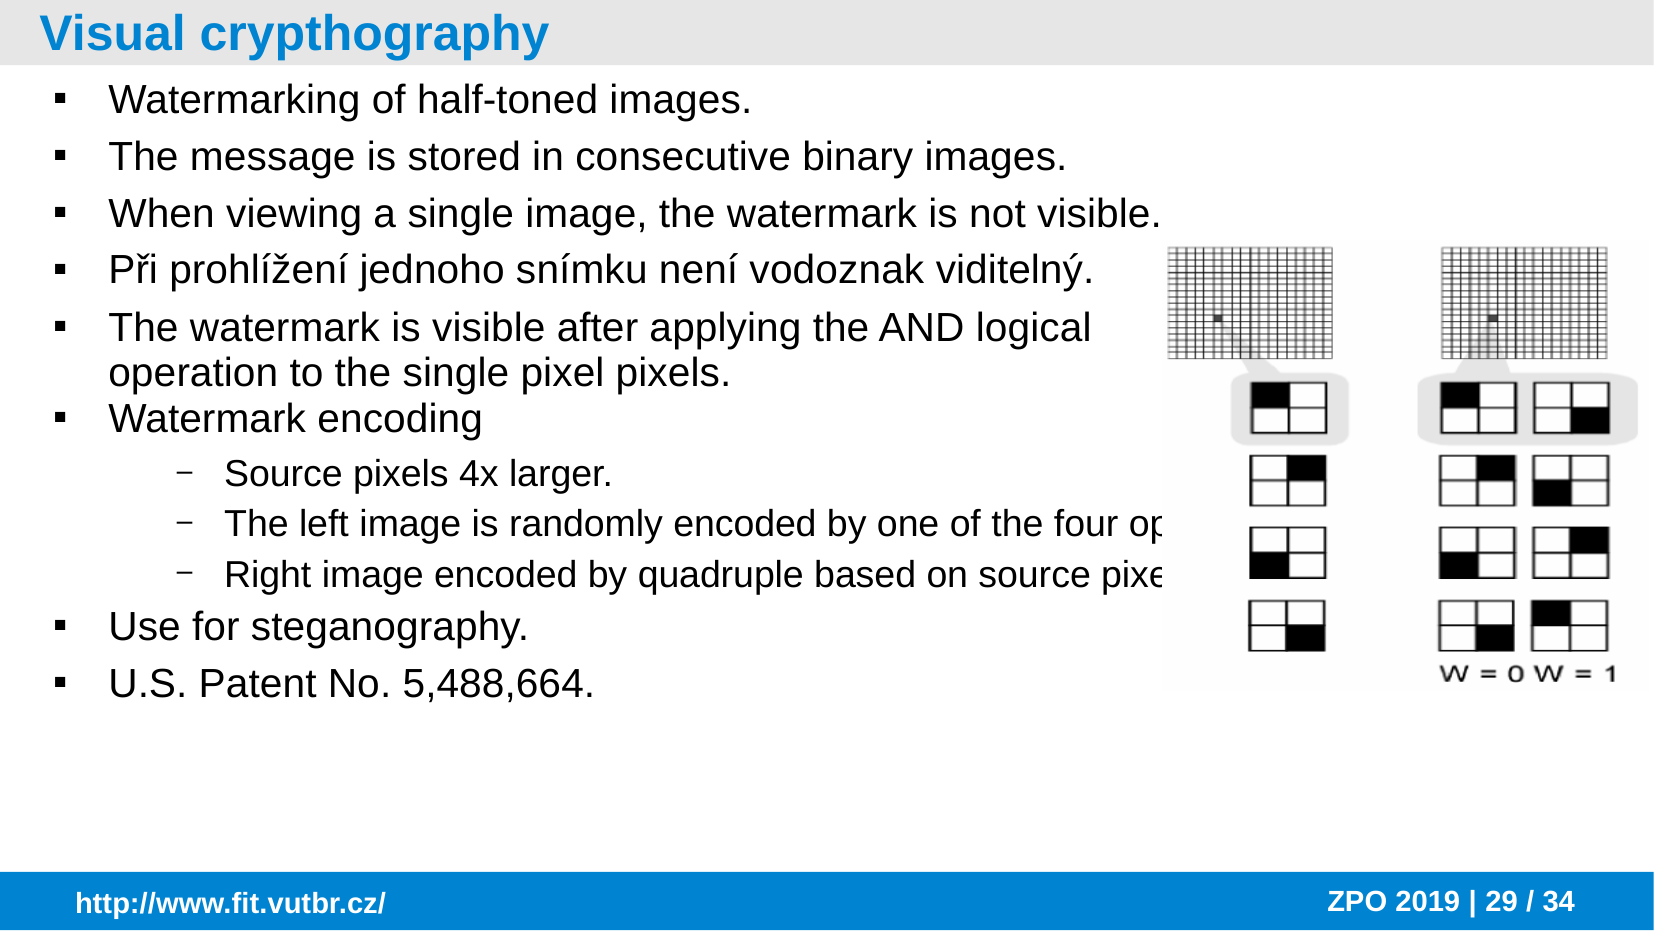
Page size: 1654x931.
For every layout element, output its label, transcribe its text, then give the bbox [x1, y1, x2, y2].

title Visual crypthography [39, 4, 1615, 61]
list Watermarking of half-toned images. The message is stored in consecutive binary images. When viewing a single image, the watermark is not visible. Při prohlížení jednoho snímku není vodoznak viditelný. The watermark is visible after applying the AND logical operation to the single pixel pixels. Watermark encoding Source pixels 4x larger. The left image is randomly encoded by one of the four options. Right image encoded by quadruple based on source pixel. Use for steganography. U.S. Patent No. 5,488,664. [37, 76, 1613, 863]
picture [1162, 240, 1649, 691]
